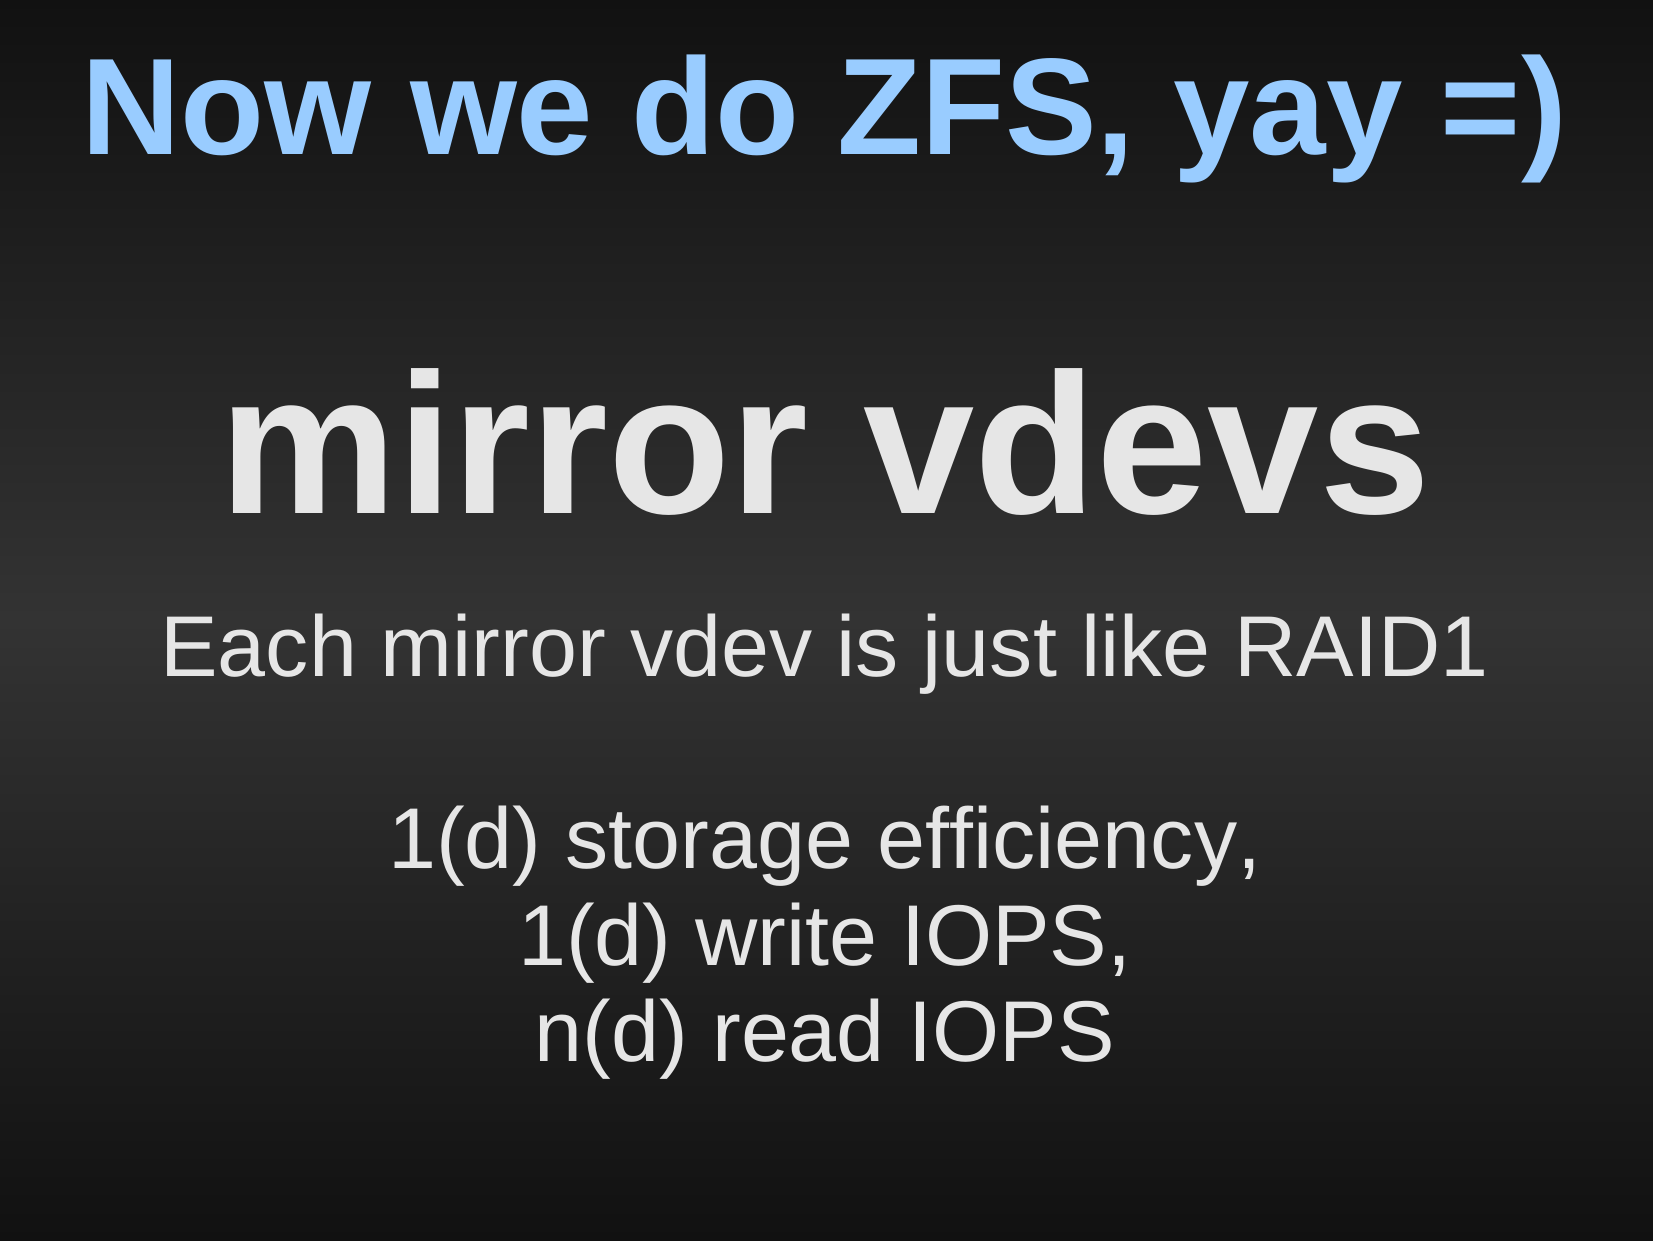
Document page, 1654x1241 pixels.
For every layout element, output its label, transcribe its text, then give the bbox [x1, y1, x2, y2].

title Now we do ZFS, yay =) [0, 2, 1651, 211]
title mirror vdevs Each mirror vdev is just like RAID1 1(d) storage efficiency, 1(d) write IOPS, n(d) read IOPS [0, 284, 1651, 1241]
